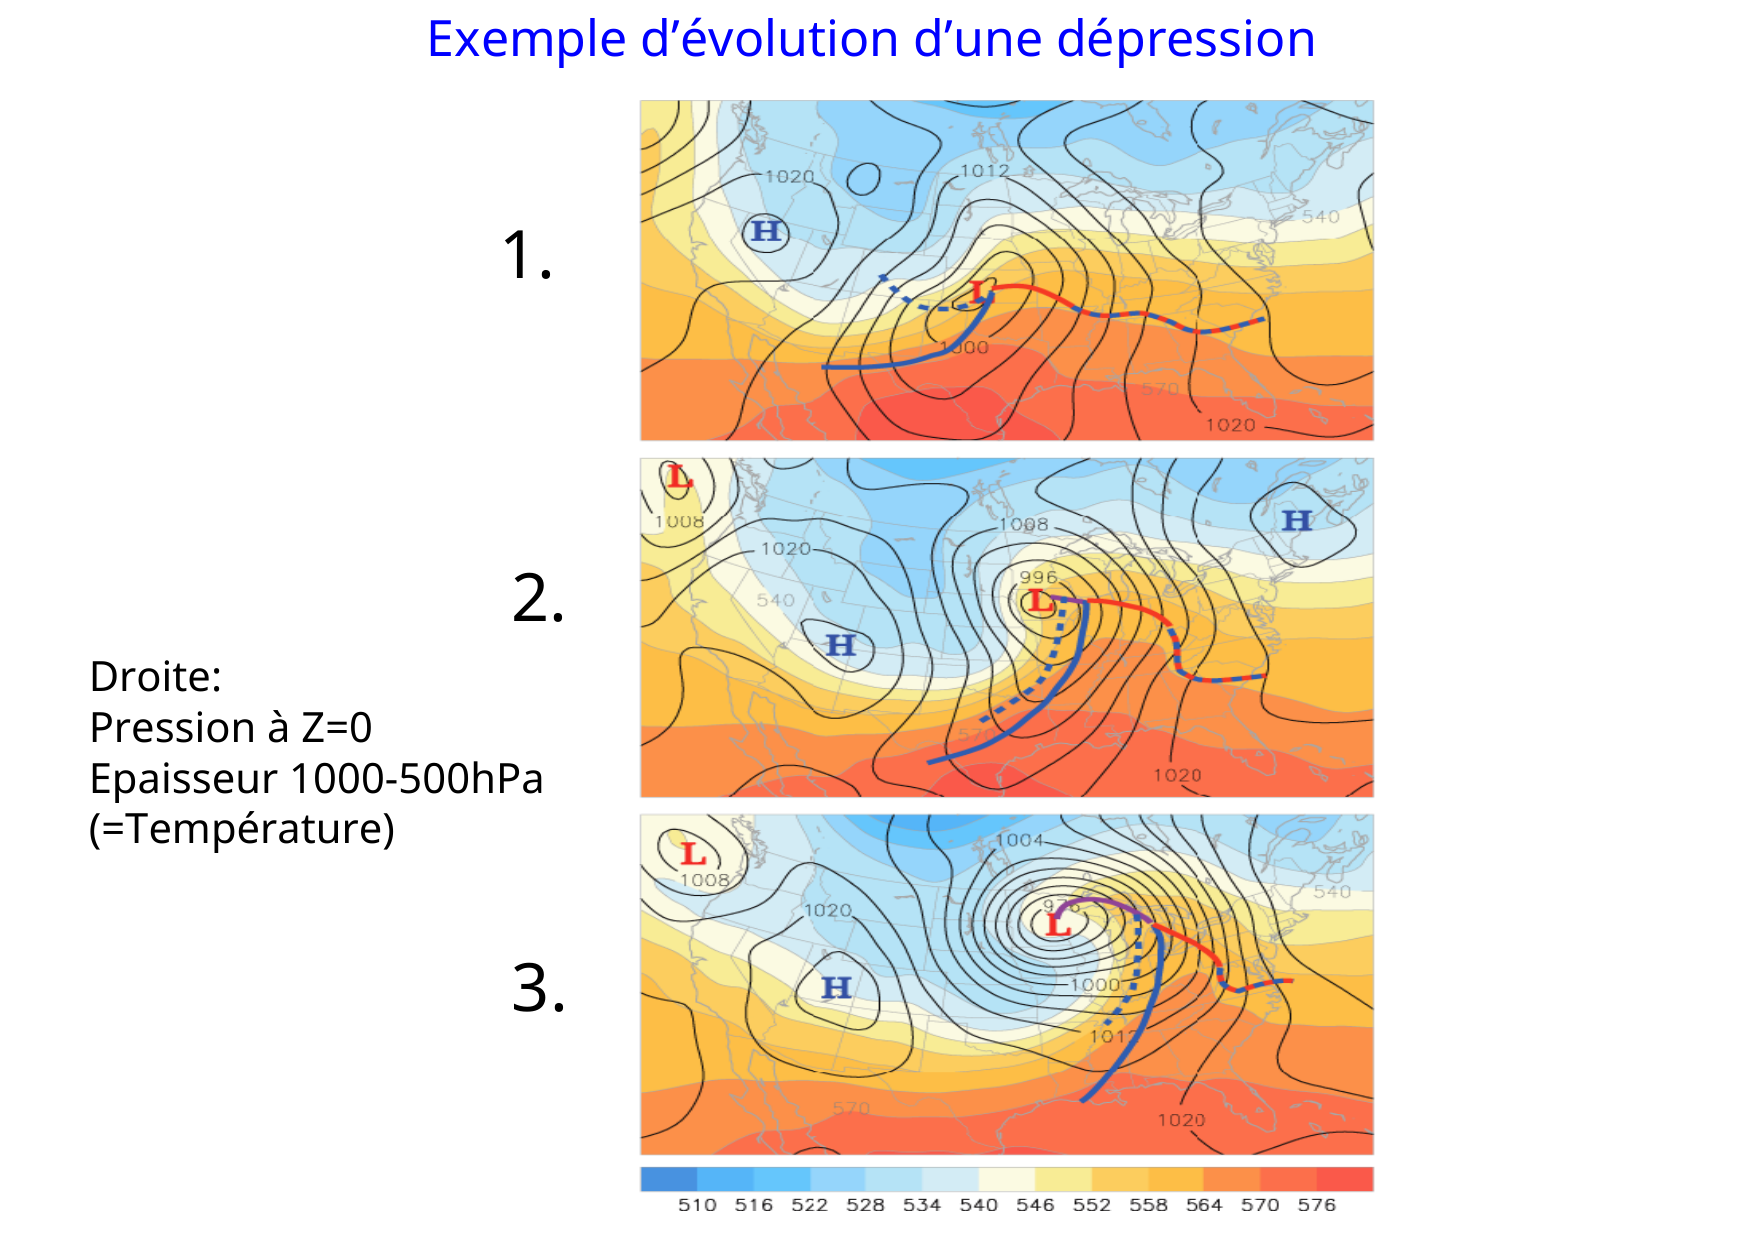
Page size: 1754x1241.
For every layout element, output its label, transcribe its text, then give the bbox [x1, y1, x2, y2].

text_box 1. [484, 206, 571, 303]
text_box 2. [496, 549, 583, 646]
picture [620, 100, 1392, 1211]
text_box 3. [497, 939, 583, 1036]
text_box Droite: Pression à Z=0 Epaisseur 1000-500hPa (=Température) [73, 643, 561, 862]
text_box Exemple d’évolution d’une dépression [412, 0, 1333, 77]
